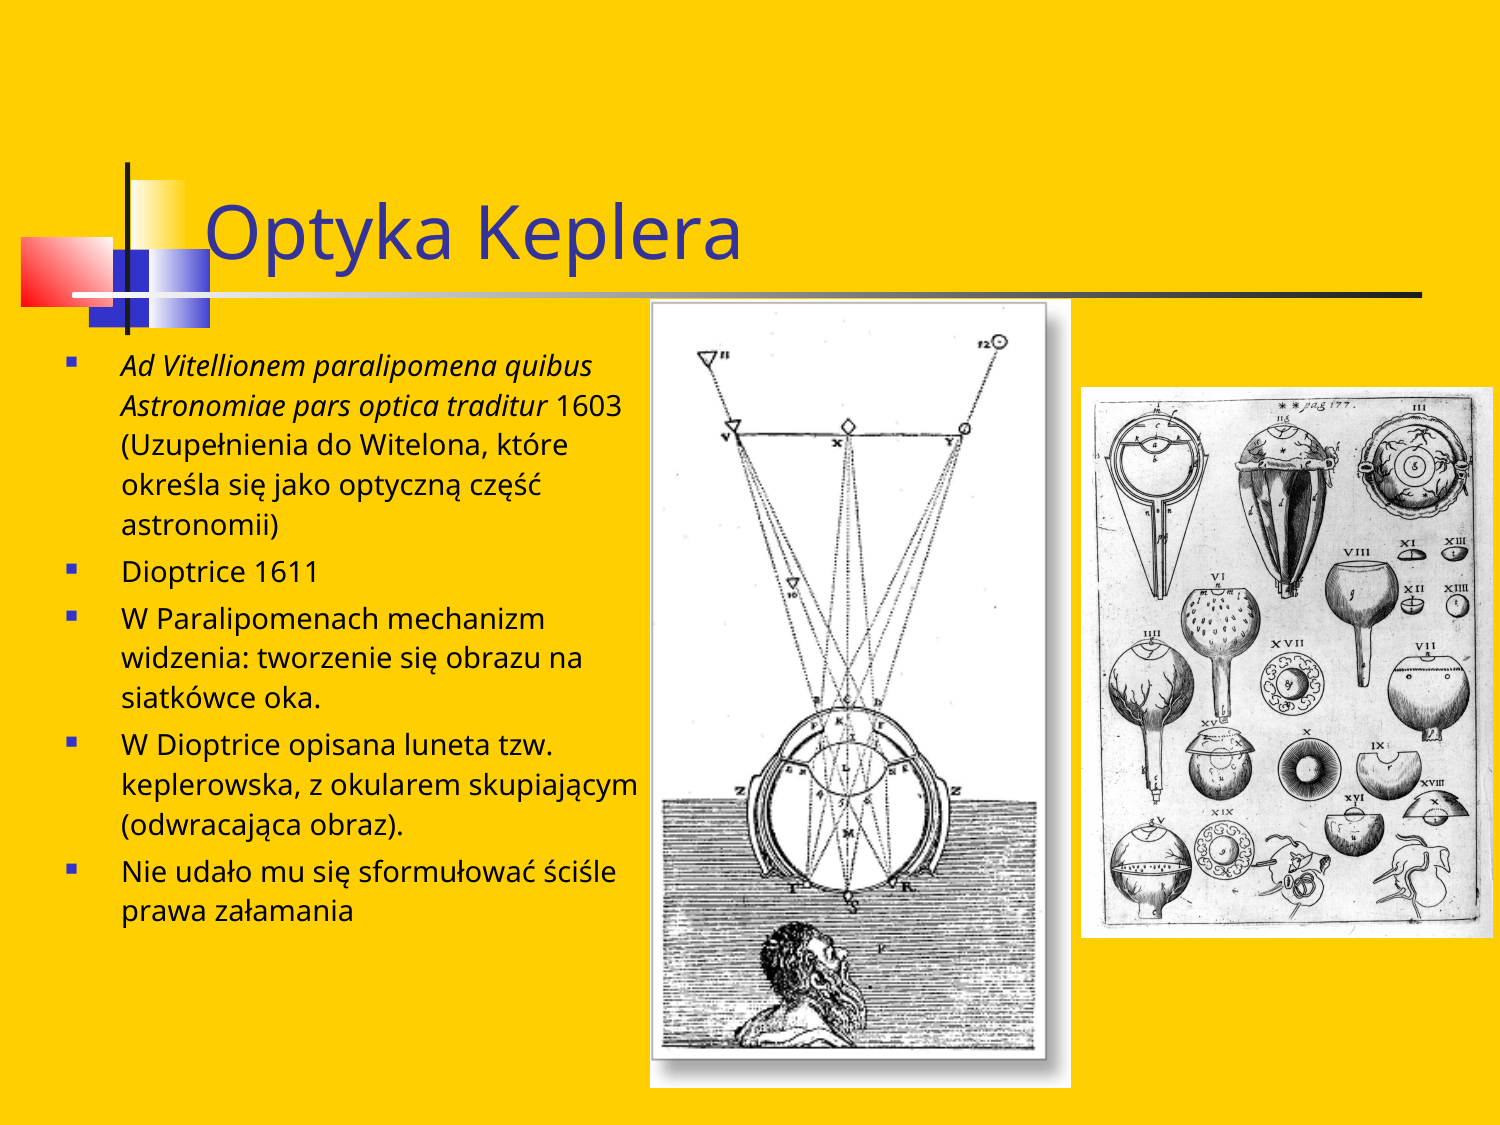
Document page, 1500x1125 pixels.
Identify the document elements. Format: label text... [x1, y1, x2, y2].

picture [650, 299, 1071, 1088]
picture [1081, 387, 1493, 938]
title Optyka Keplera [188, 101, 1468, 289]
list Ad Vitellionem paralipomena quibus Astronomiae pars optica traditur 1603 (Uzupełnienia do Witelona, które określa się jako optyczną część astronomii) Dioptrice 1611 W Paralipomenach mechanizm widzenia: tworzenie się obrazu na siatkówce oka. W Dioptrice opisana luneta tzw. keplerowska, z okularem skupiającym (odwracająca obraz). Nie udało mu się sformułować ściśle prawa załamania [49, 337, 650, 1013]
